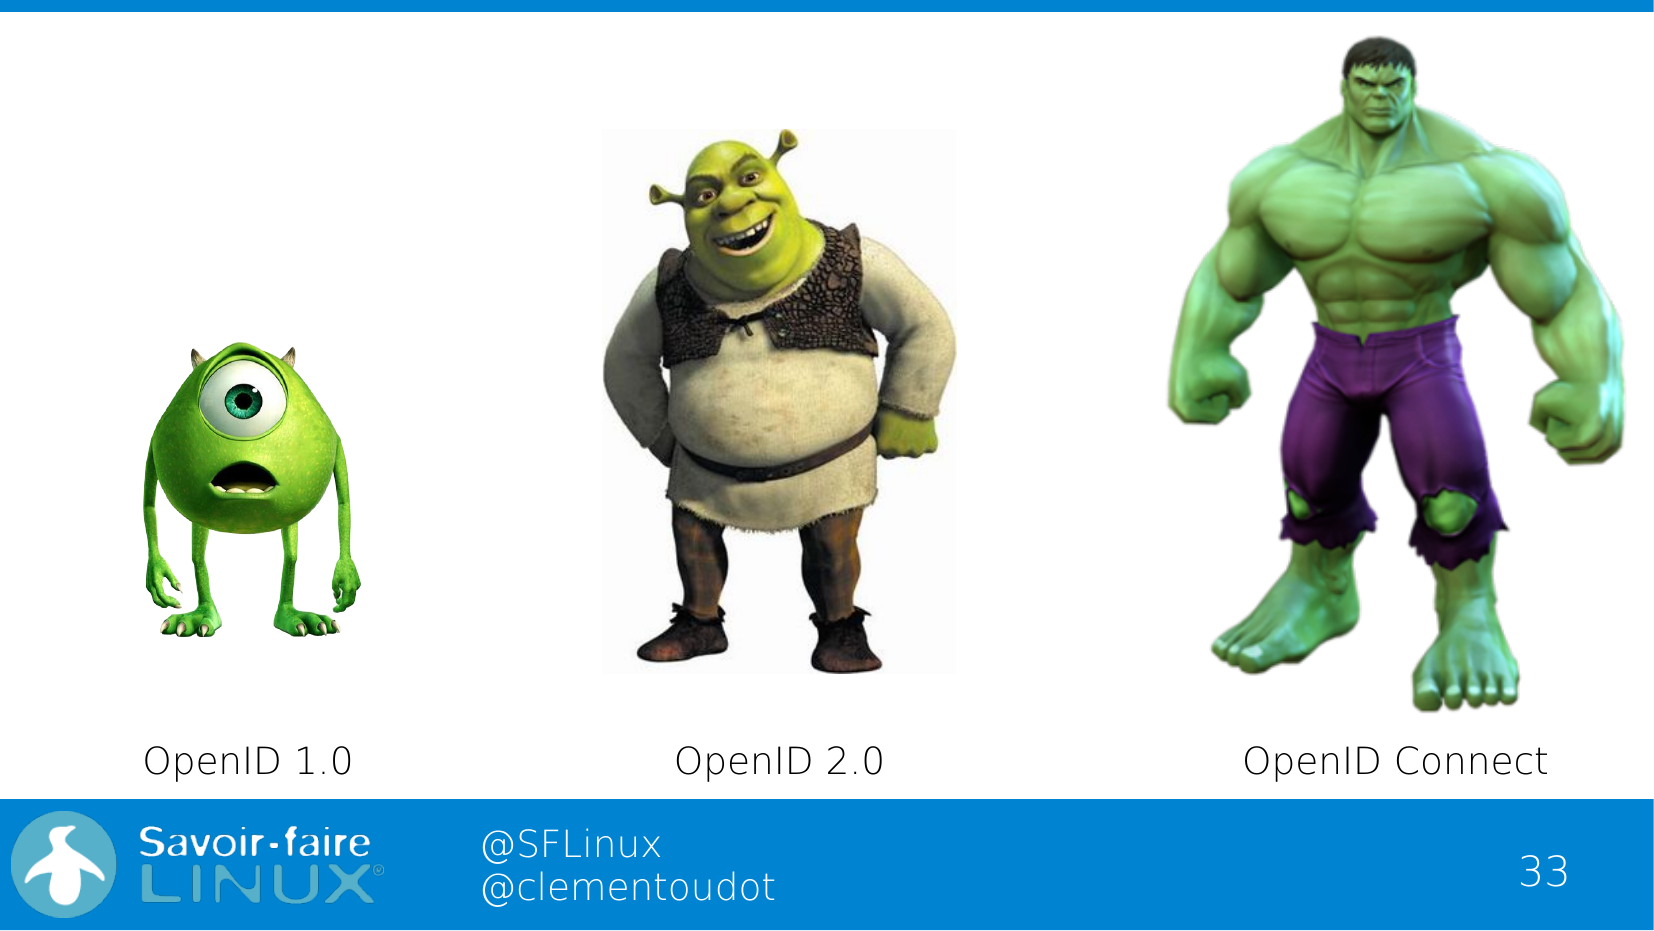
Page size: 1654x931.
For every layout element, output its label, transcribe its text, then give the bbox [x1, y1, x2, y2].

text_box OpenID 1.0 [127, 732, 393, 792]
picture [602, 129, 957, 674]
text_box OpenID Connect [1227, 732, 1565, 792]
picture [124, 342, 373, 638]
text_box OpenID 2.0 [659, 732, 901, 792]
picture [1133, 0, 1654, 733]
picture [11, 811, 384, 918]
